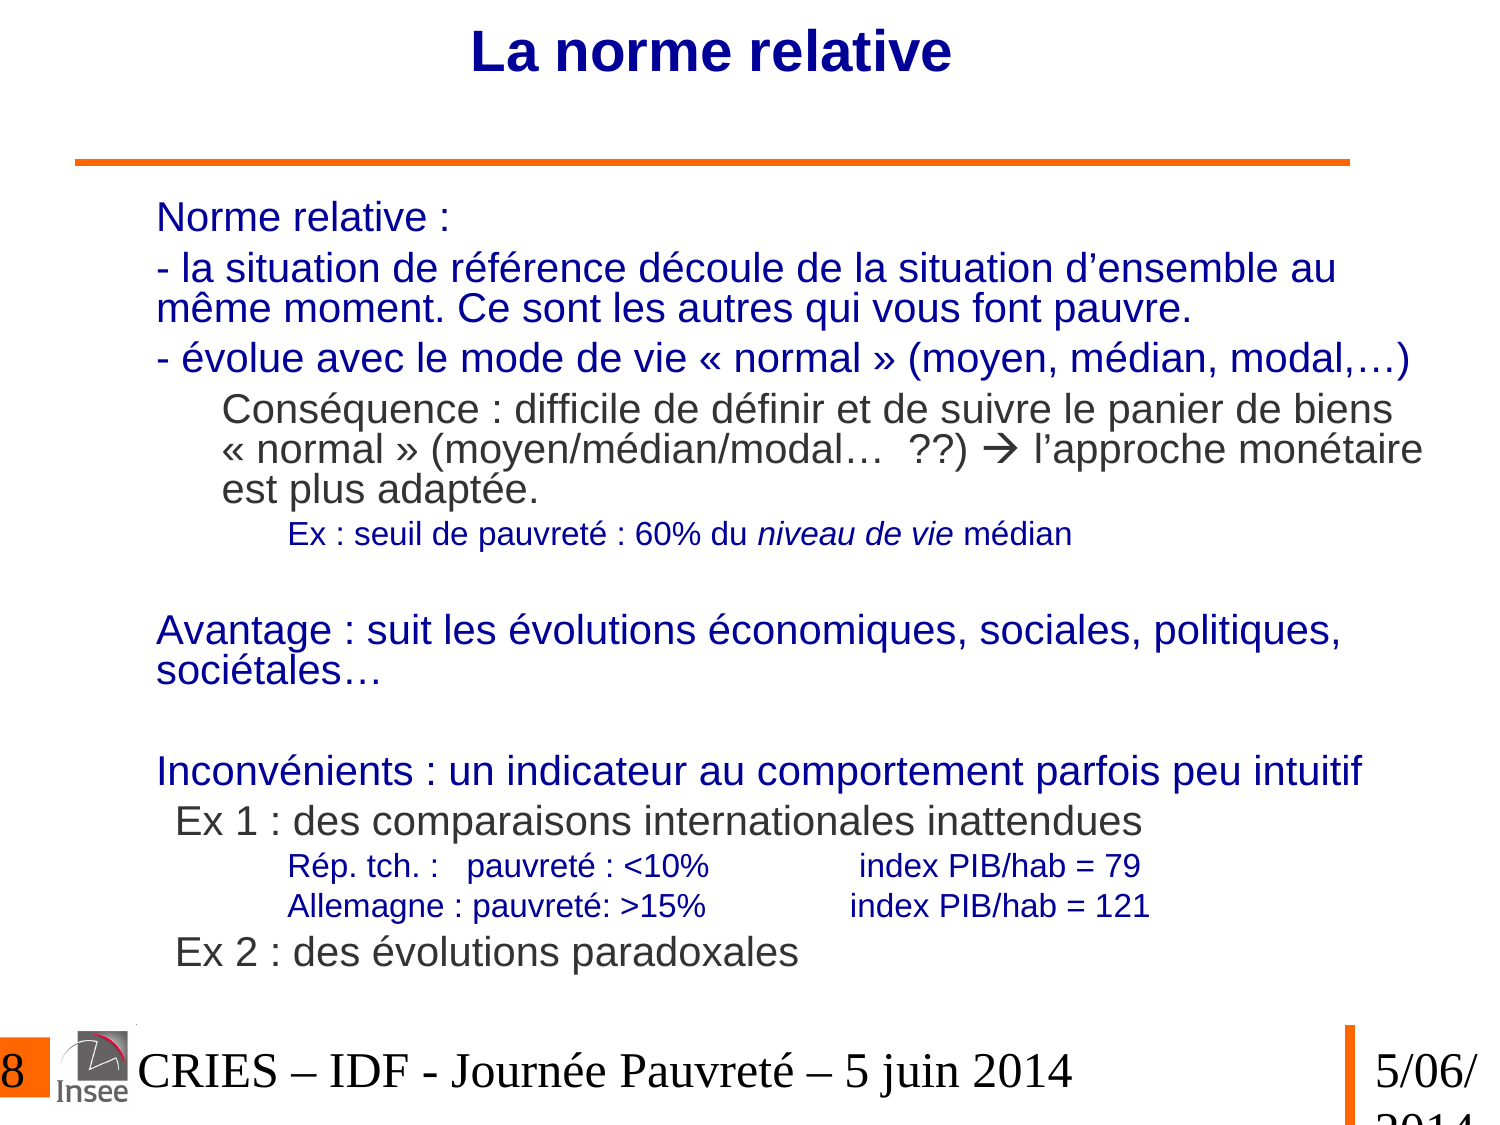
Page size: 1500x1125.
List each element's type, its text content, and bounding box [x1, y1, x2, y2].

list Norme relative : - la situation de référence découle de la situation d’ensemble au même moment. Ce sont les autres qui vous font pauvre. - évolue avec le mode de vie « normal » (moyen, médian, modal,…) Conséquence : difficile de définir et de suivre le panier de biens « normal » (moyen/médian/modal… ??)  l’approche monétaire est plus adaptée. Ex : seuil de pauvreté : 60% du niveau de vie médian Avantage : suit les évolutions économiques, sociales, politiques, sociétales… Inconvénients : un indicateur au comportement parfois peu intuitif Ex 1 : des comparaisons internationales inattendues Rép. tch. : pauvreté : <10% index PIB/hab = 79 Allemagne : pauvreté: >15% index PIB/hab = 121 Ex 2 : des évolutions paradoxales [99, 199, 1438, 988]
picture [50, 1024, 137, 1113]
title La norme relative [75, 21, 1351, 155]
